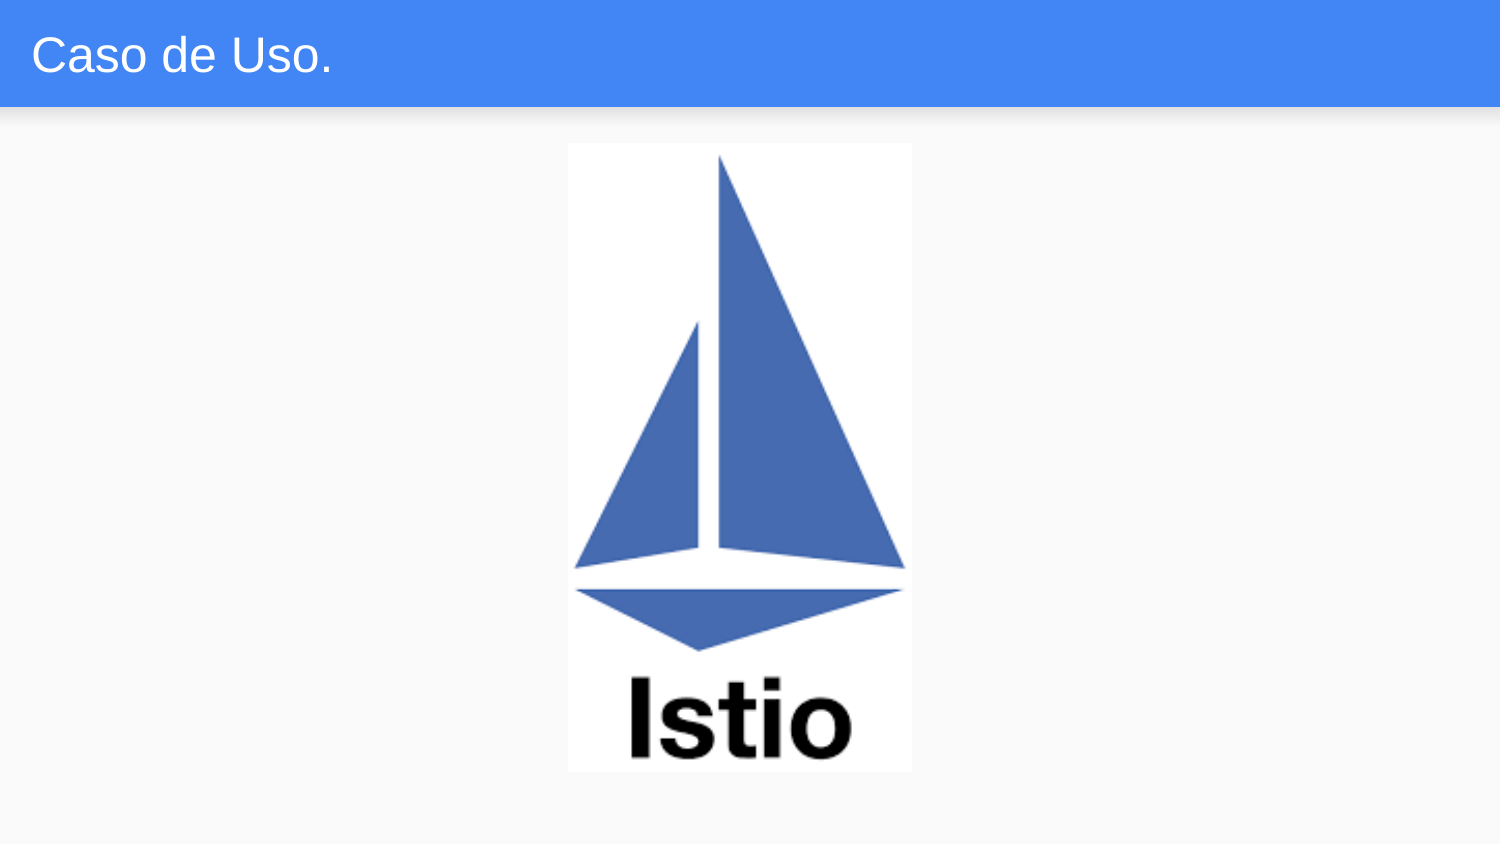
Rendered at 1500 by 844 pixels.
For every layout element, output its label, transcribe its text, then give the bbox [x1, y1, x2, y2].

title Caso de Uso. [16, 2, 1464, 102]
picture [568, 143, 912, 772]
